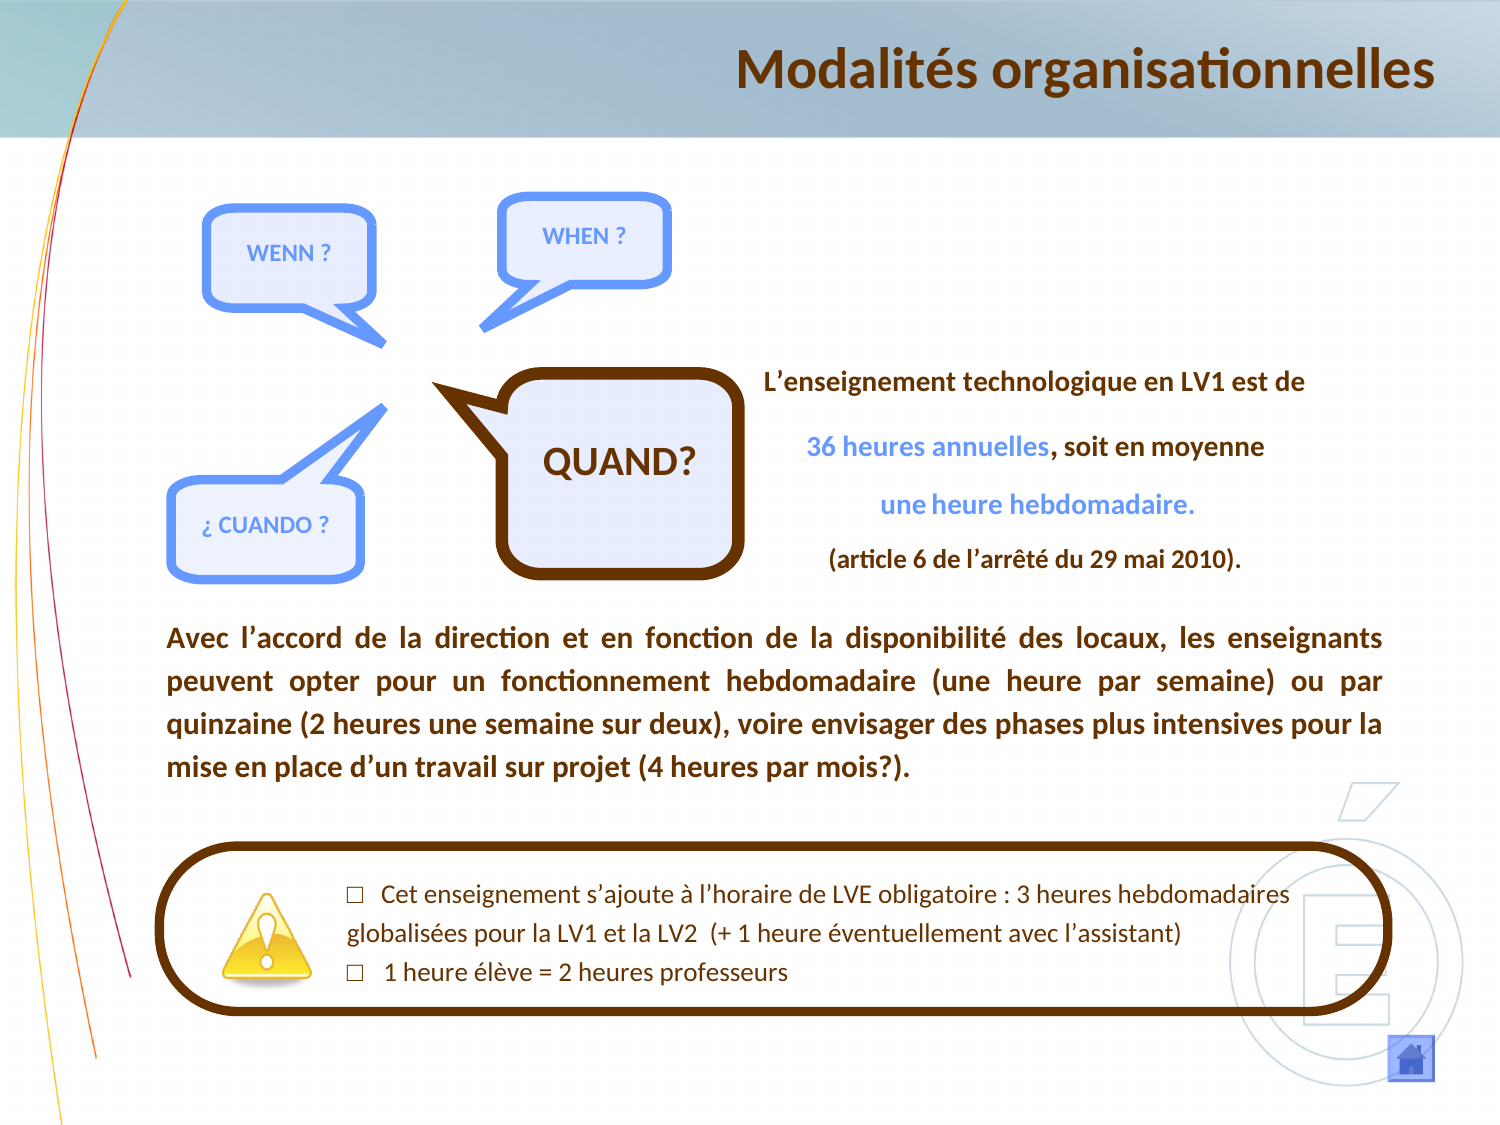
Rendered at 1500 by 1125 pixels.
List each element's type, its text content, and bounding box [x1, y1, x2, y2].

text_box WENN ? [206, 208, 384, 345]
text_box [1388, 1034, 1435, 1083]
picture [0, 0, 1500, 1125]
text_box ¿ CUANDO ? [171, 406, 385, 580]
picture [218, 881, 315, 990]
list L’enseignement technologique en LV1 est de 36 heures annuelles, soit en moyenne une heure hebdomadaire. (article 6 de l’arrêté du 29 mai 2010). Avec l’accord de la direction et en fonction de la disponibilité des locaux, les enseignants peuvent opter pour un fonctionnement hebdomadaire (une heure par semaine) ou par quinzaine (2 heures une semaine sur deux), voire envisager des phases plus intensives pour la mise en place d’un travail sur projet (4 heures par mois?). [76, 290, 1400, 1125]
text_box QUAND? [448, 373, 739, 575]
text_box □ Cet enseignement s’ajoute à l’horaire de LVE obligatoire : 3 heures hebdomadaires globalisées pour la LV1 et la LV2 (+ 1 heure éventuellement avec l’assistant) □ 1 heure élève = 2 heures professeurs [159, 846, 1388, 1012]
text_box WHEN ? [482, 196, 668, 329]
title Modalités organisationnelles [312, 0, 1451, 160]
